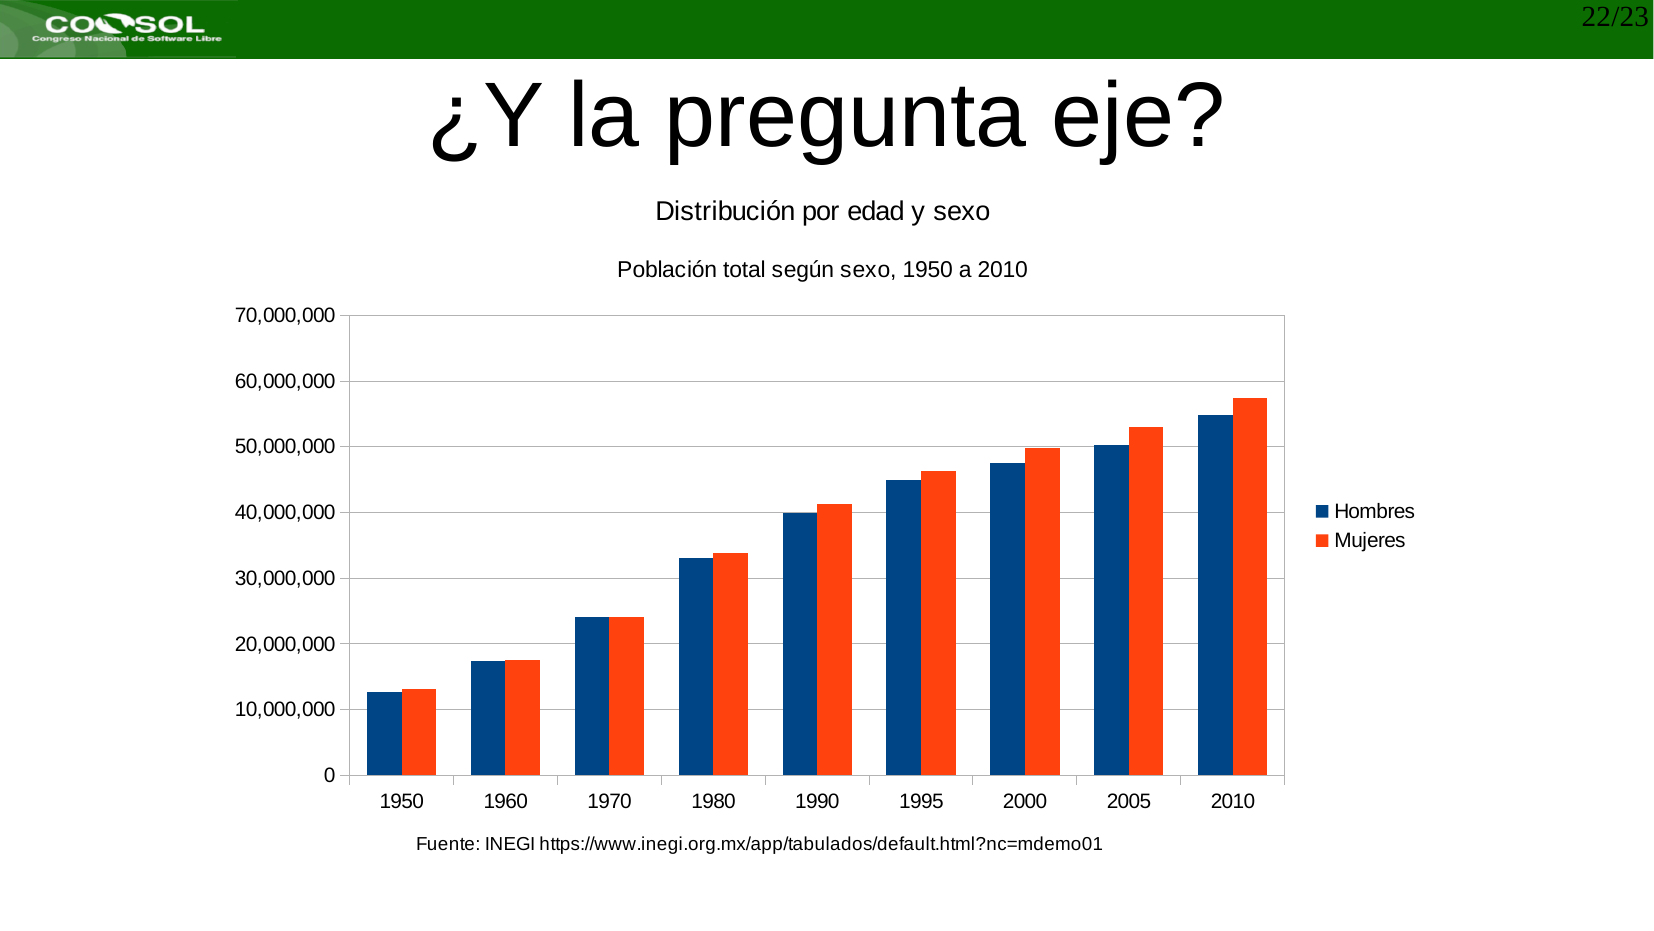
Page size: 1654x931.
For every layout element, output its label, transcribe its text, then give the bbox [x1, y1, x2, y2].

picture [0, 0, 1654, 59]
chart [210, 166, 1435, 886]
title ¿Y la pregunta eje? [82, 37, 1571, 193]
